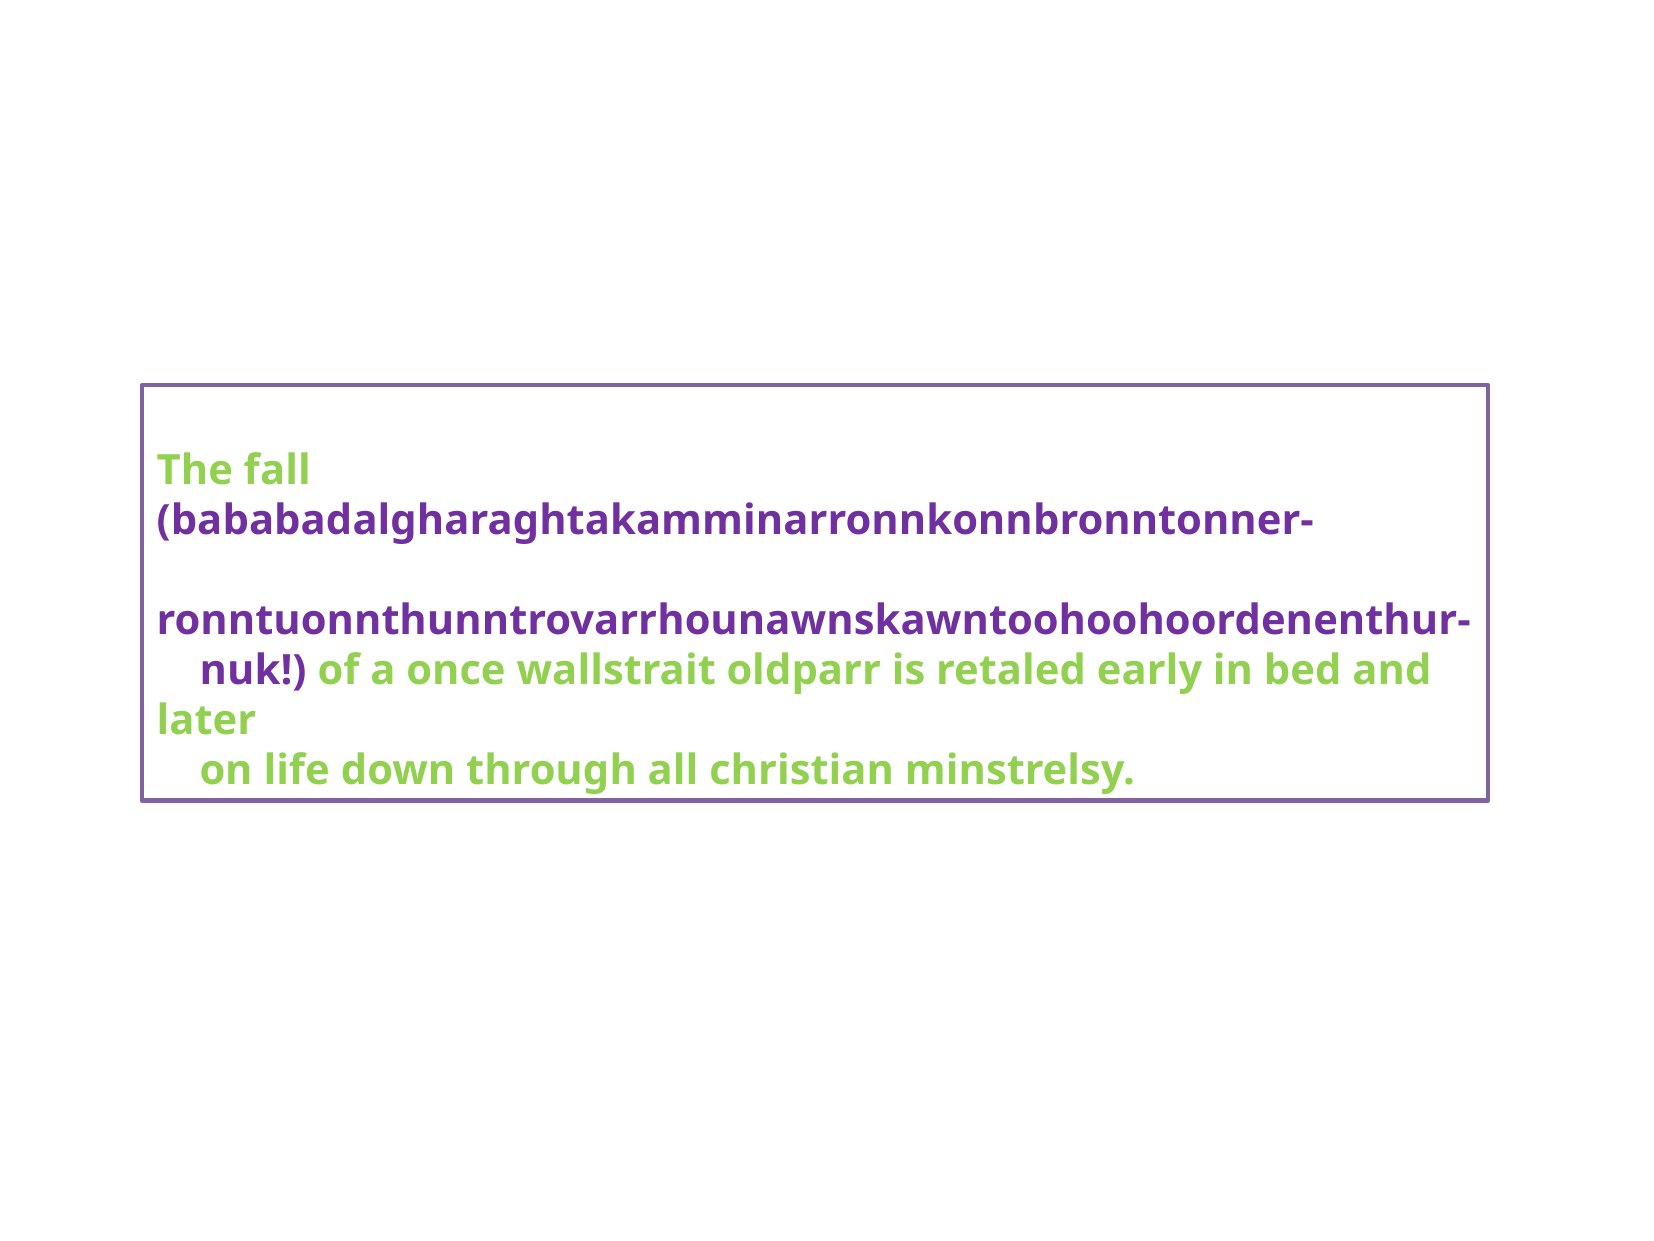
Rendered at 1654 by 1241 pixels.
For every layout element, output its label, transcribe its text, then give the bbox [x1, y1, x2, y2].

text_box The fall (bababadalgharaghtakamminarronnkonnbronntonner- ronntuonnthunntrovarrhounawnskawntoohoohoordenenthur- nuk!) of a once wallstrait oldparr is retaled early in bed and later on life down through all christian minstrelsy. [142, 385, 1488, 800]
